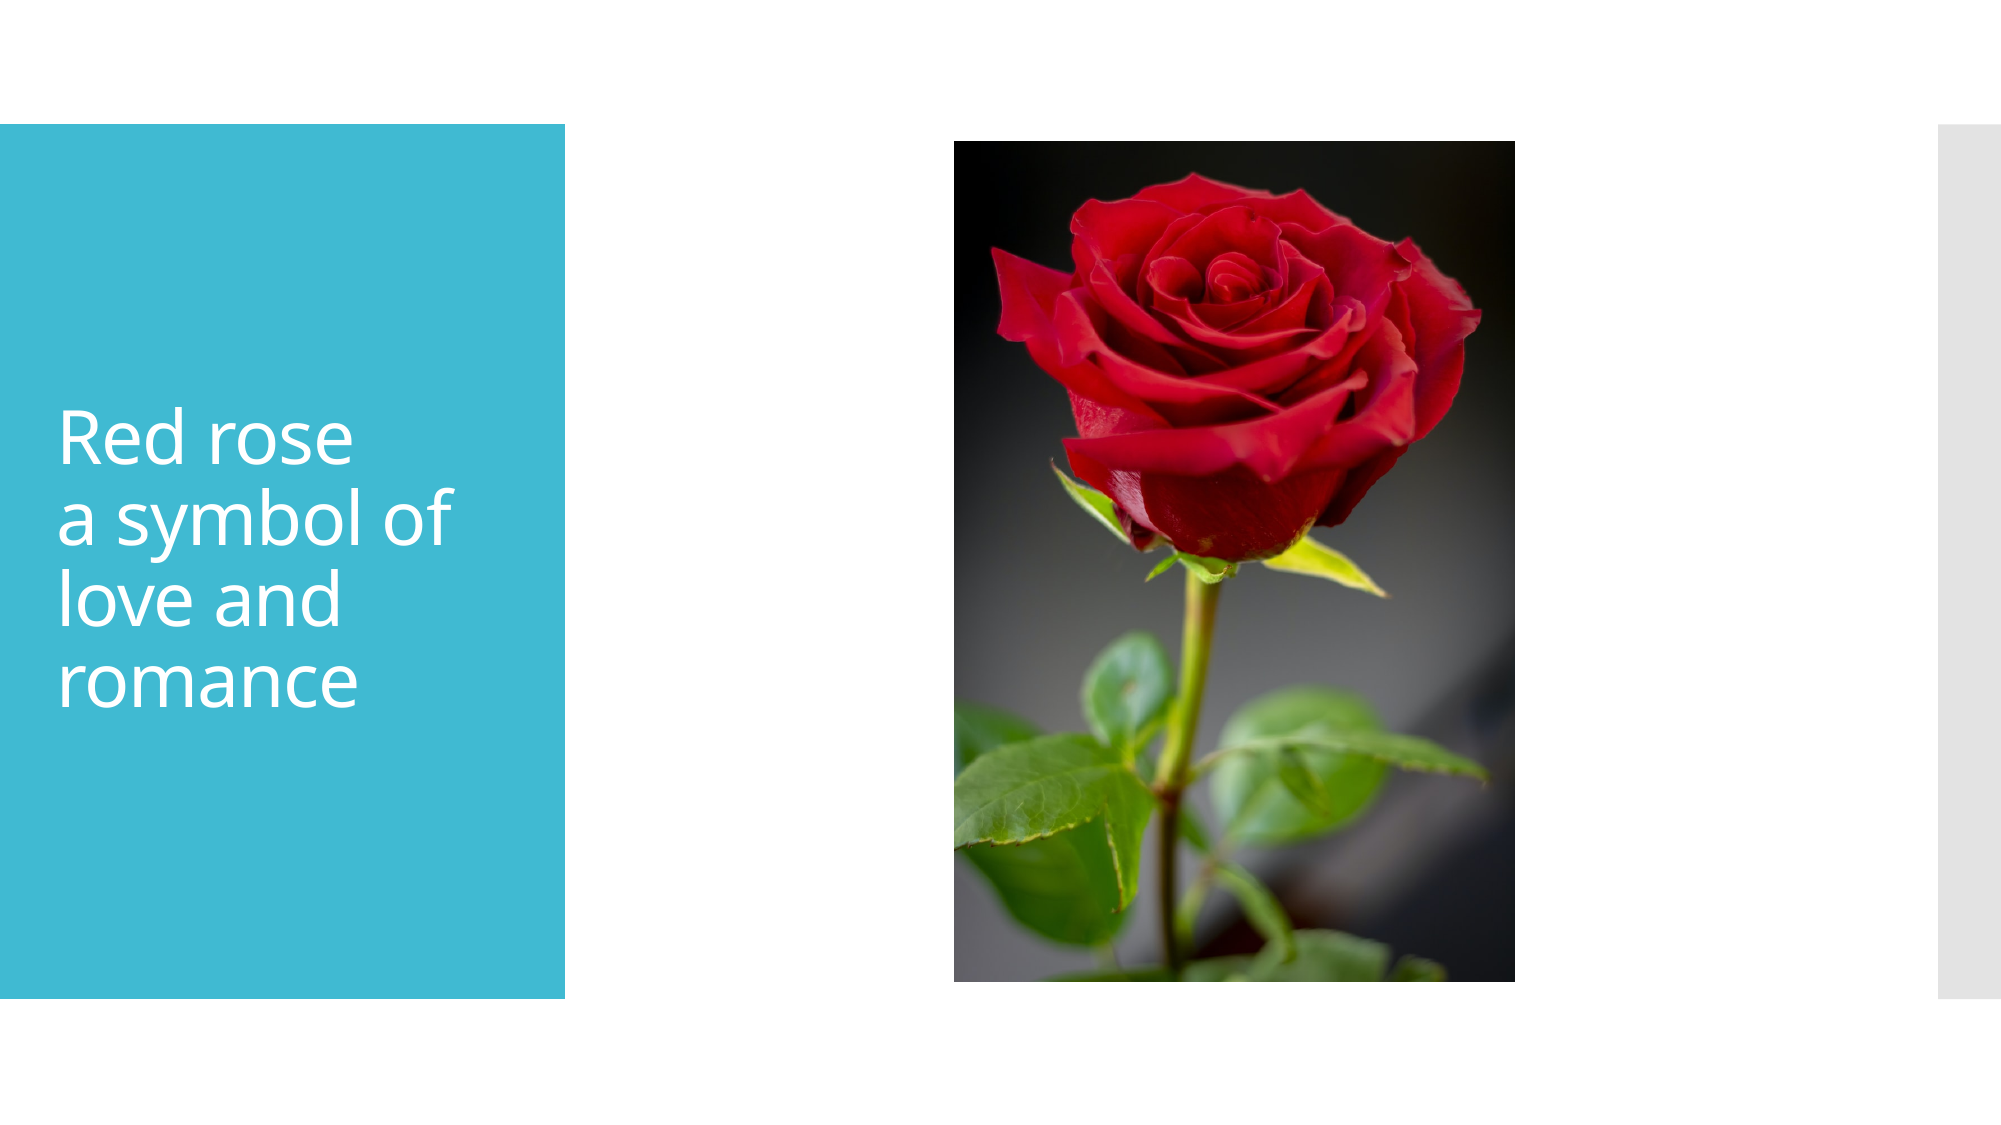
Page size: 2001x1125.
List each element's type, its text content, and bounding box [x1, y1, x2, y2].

picture [954, 141, 1515, 982]
title Red rose a symbol of love and romance [41, 184, 526, 940]
